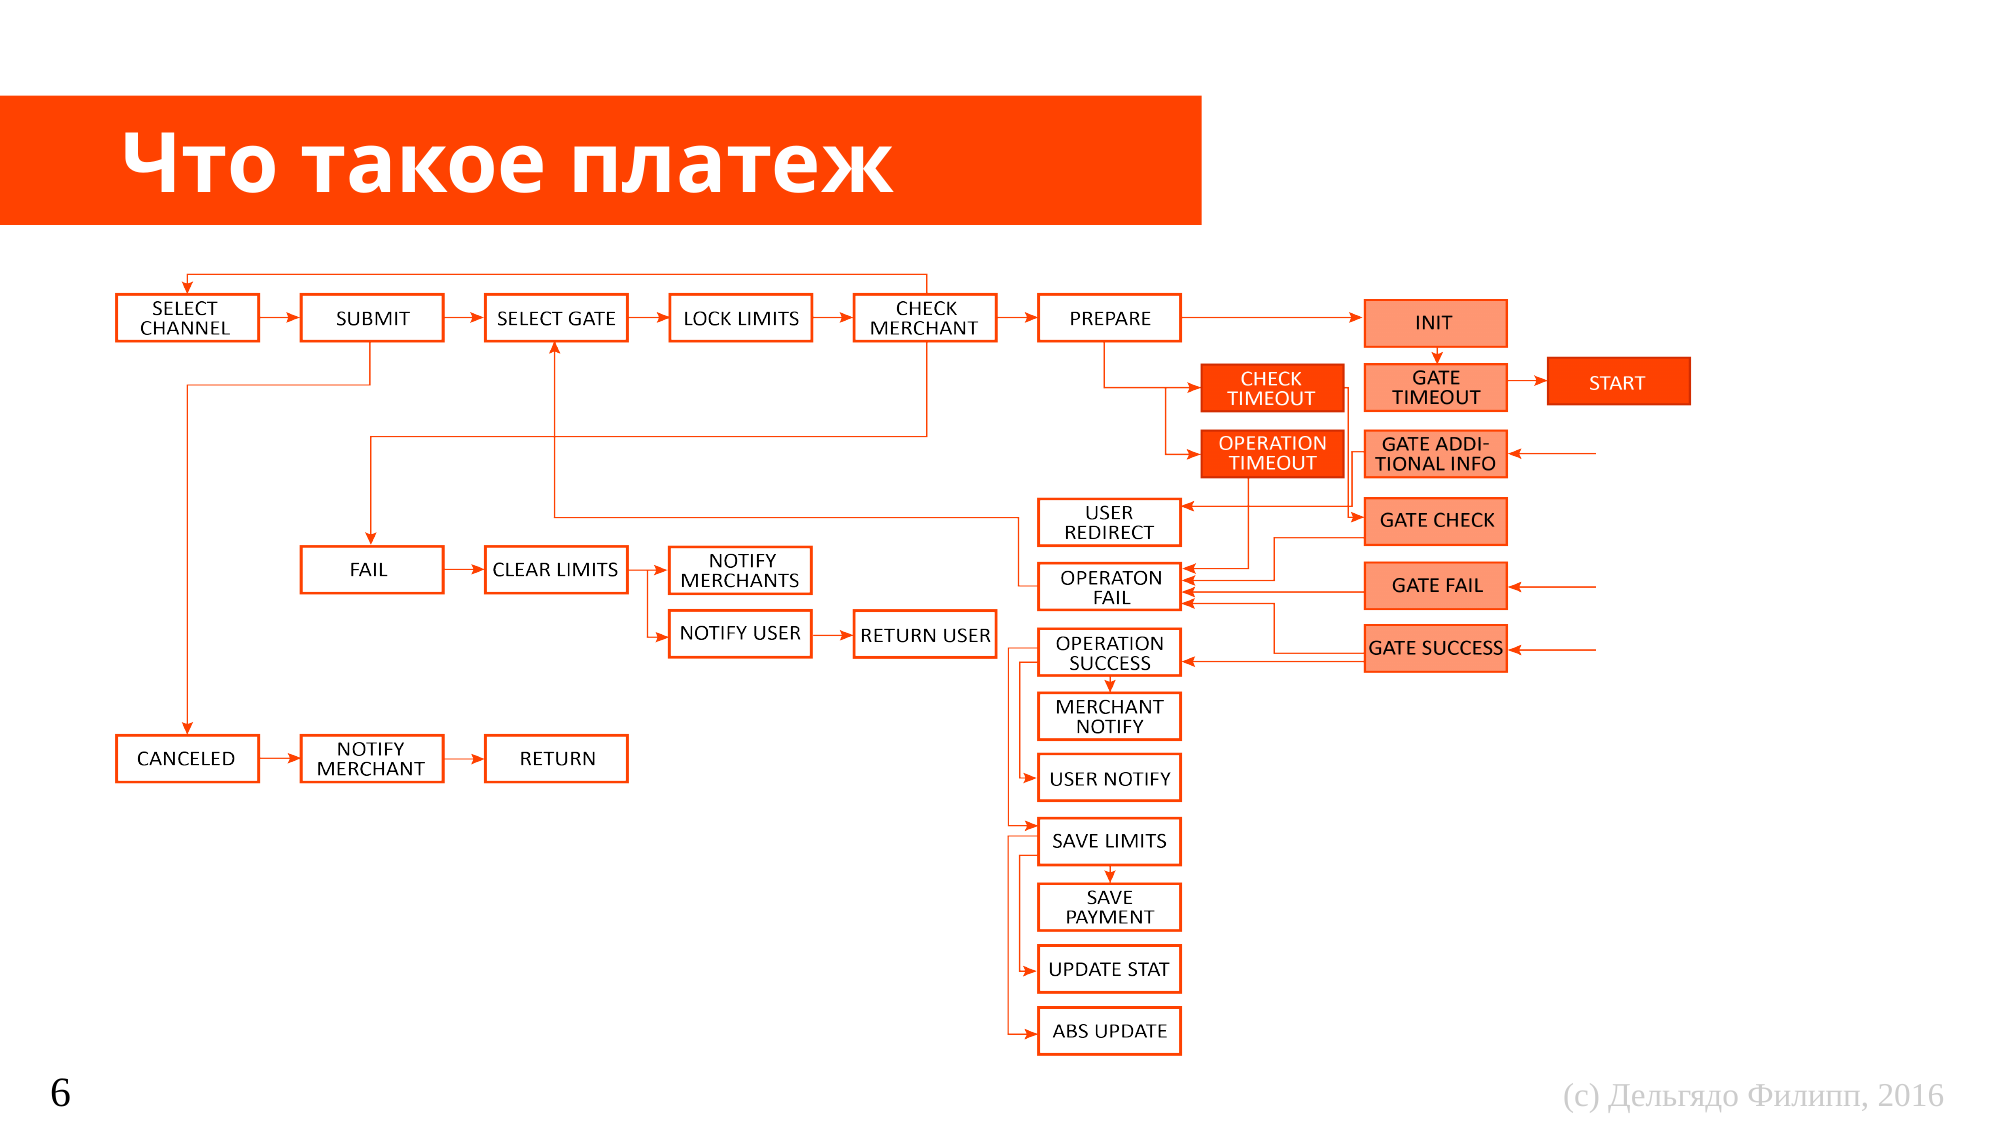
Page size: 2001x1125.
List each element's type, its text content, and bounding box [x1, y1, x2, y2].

picture [112, 266, 1694, 1058]
title Что такое платеж [0, 95, 1202, 225]
